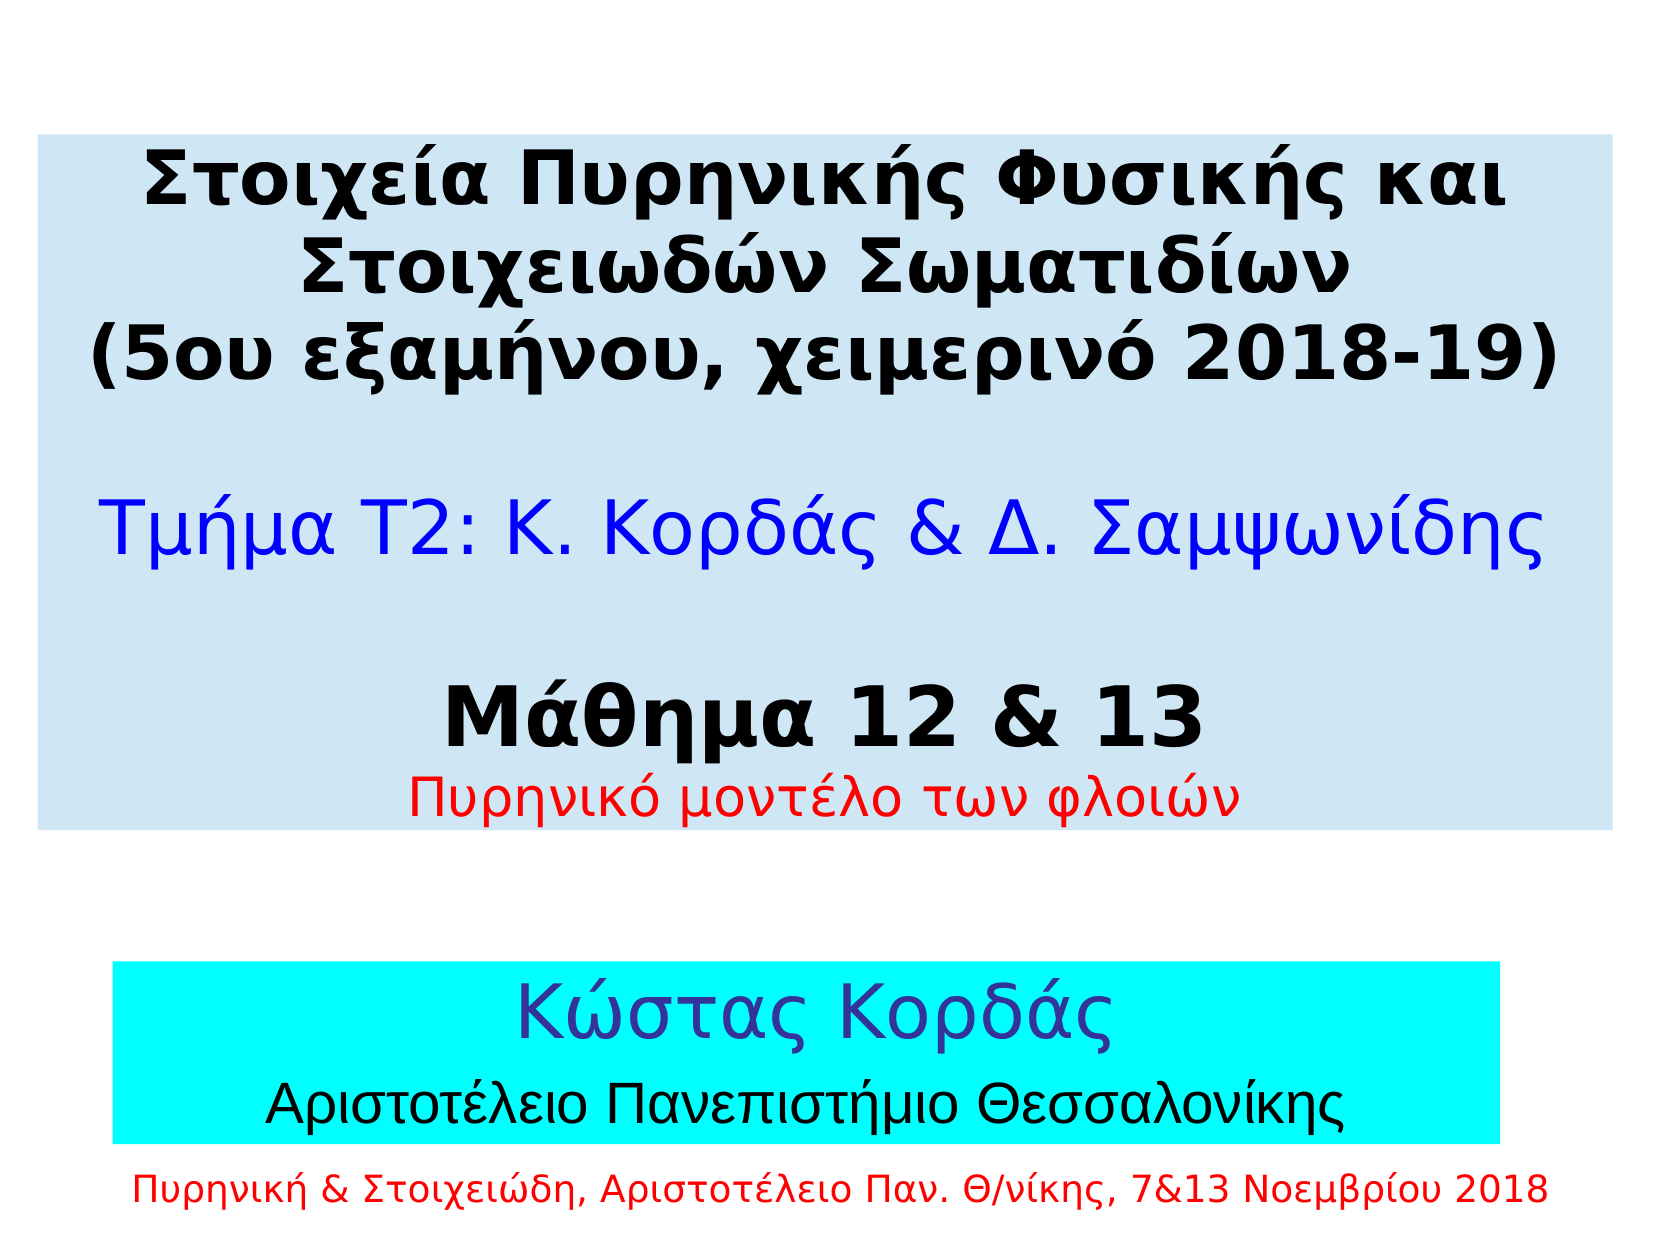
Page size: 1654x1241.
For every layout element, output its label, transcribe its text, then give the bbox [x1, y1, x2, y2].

text_box Πυρηνική & Στοιχειώδη, Αριστοτέλειο Παν. Θ/νίκης, 7&13 Νοεμβρίου 2018 [116, 1160, 1566, 1219]
title Στοιχεία Πυρηνικής Φυσικής και Στοιχειωδών Σωματιδίων (5ου εξαμήνου, χειμερινό 2018-19) Τμήμα T2: Κ. Κορδάς & Δ. Σαμψωνίδης Μάθημα 12 & 13 Πυρηνικό μοντέλο των φλοιών [37, 134, 1613, 831]
text_box Κώστας Κορδάς Αριστοτέλειο Πανεπιστήμιο Θεσσαλονίκης [112, 961, 1501, 1145]
